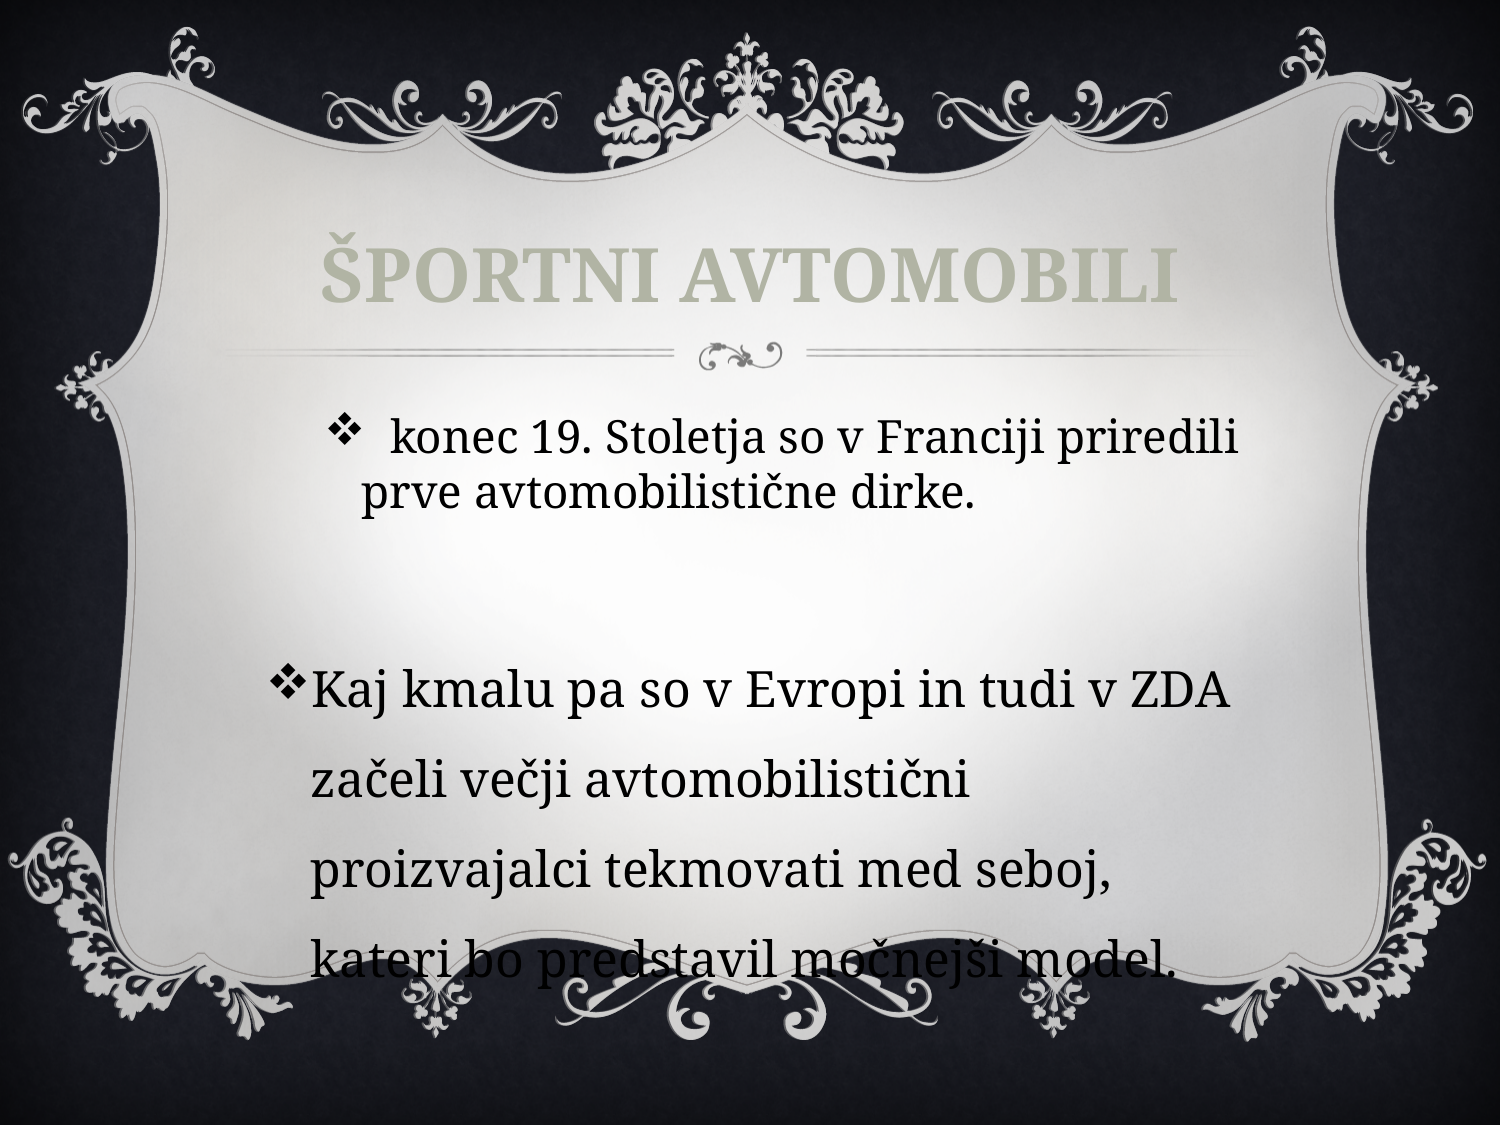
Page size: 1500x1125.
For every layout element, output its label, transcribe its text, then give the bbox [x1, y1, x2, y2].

list konec 19. Stoletja so v Franciji priredili prve avtomobilistične dirke. Kaj kmalu pa so v Evropi in tudi v ZDA začeli večji avtomobilistični proizvajalci tekmovati med seboj, kateri bo predstavil močnejši model. [225, 399, 1275, 900]
title ŠPORTNI AVTOMOBILI [225, 212, 1275, 325]
picture [0, 0, 1500, 1125]
